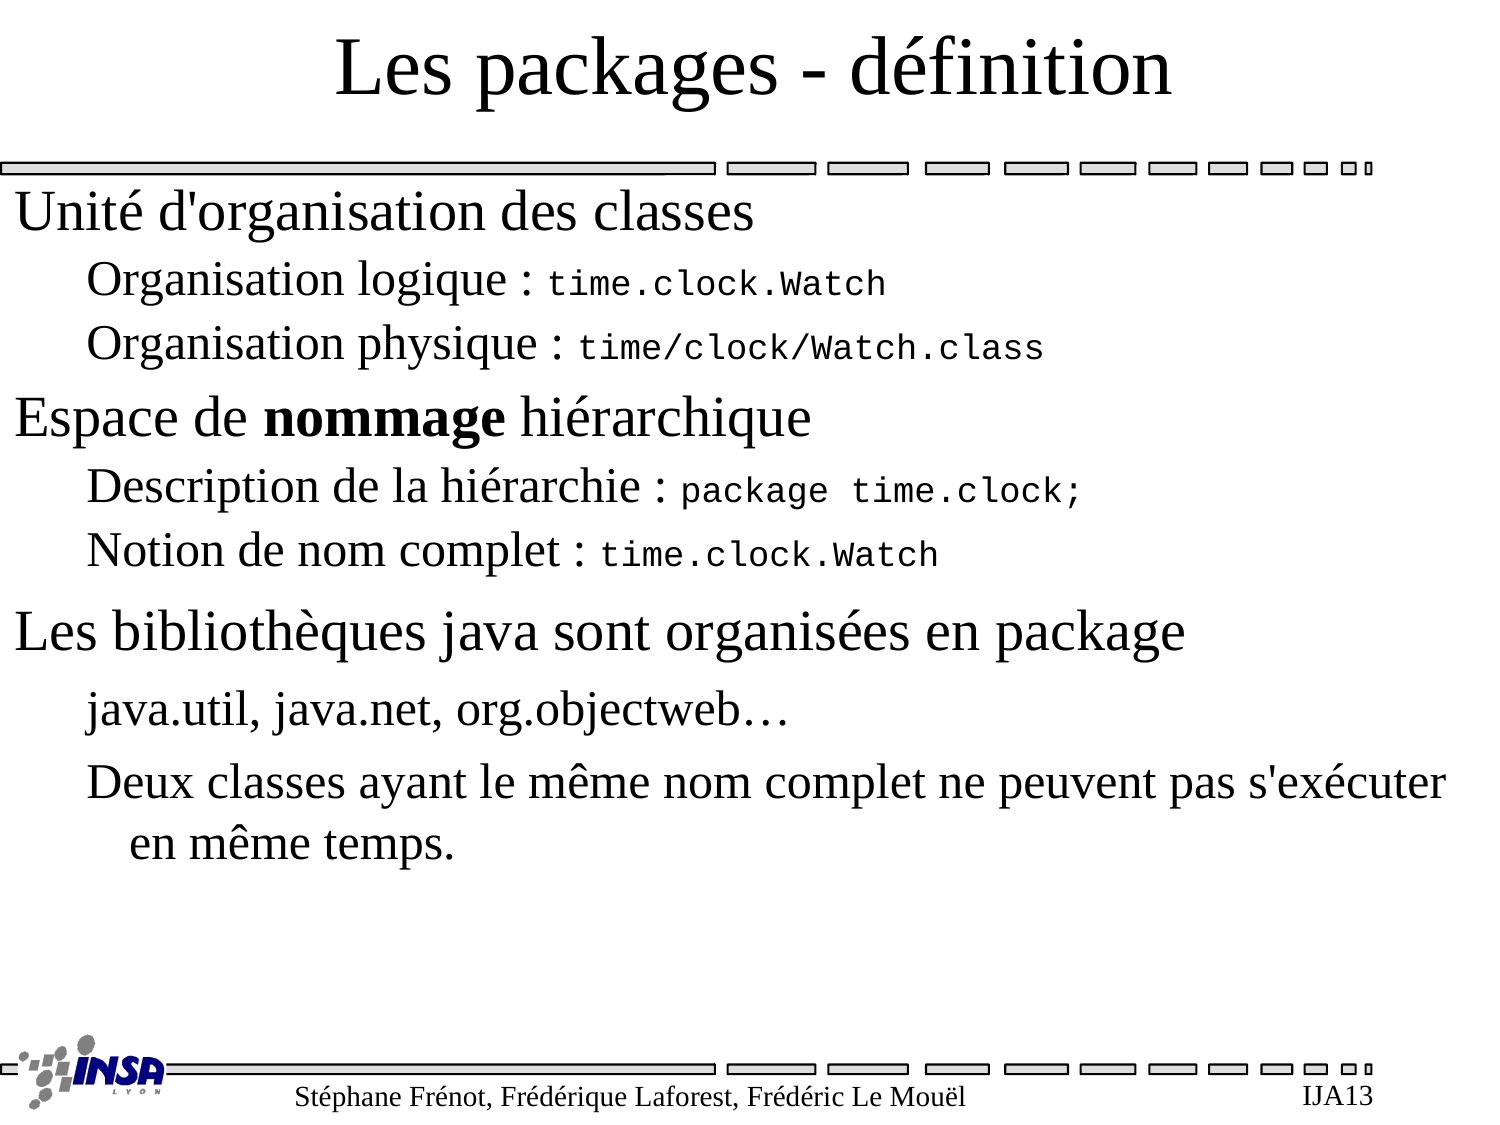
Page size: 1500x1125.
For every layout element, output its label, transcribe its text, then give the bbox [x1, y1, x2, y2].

list Unité d'organisation des classes Organisation logique : time.clock.Watch Organisation physique : time/clock/Watch.class Espace de nommage hiérarchique Description de la hiérarchie : package time.clock; Notion de nom complet : time.clock.Watch Les bibliothèques java sont organisées en package java.util, java.net, org.objectweb… Deux classes ayant le même nom complet ne peuvent pas s'exécuter en même temps. [0, 174, 1500, 934]
title Les packages - définition [134, 21, 1375, 130]
